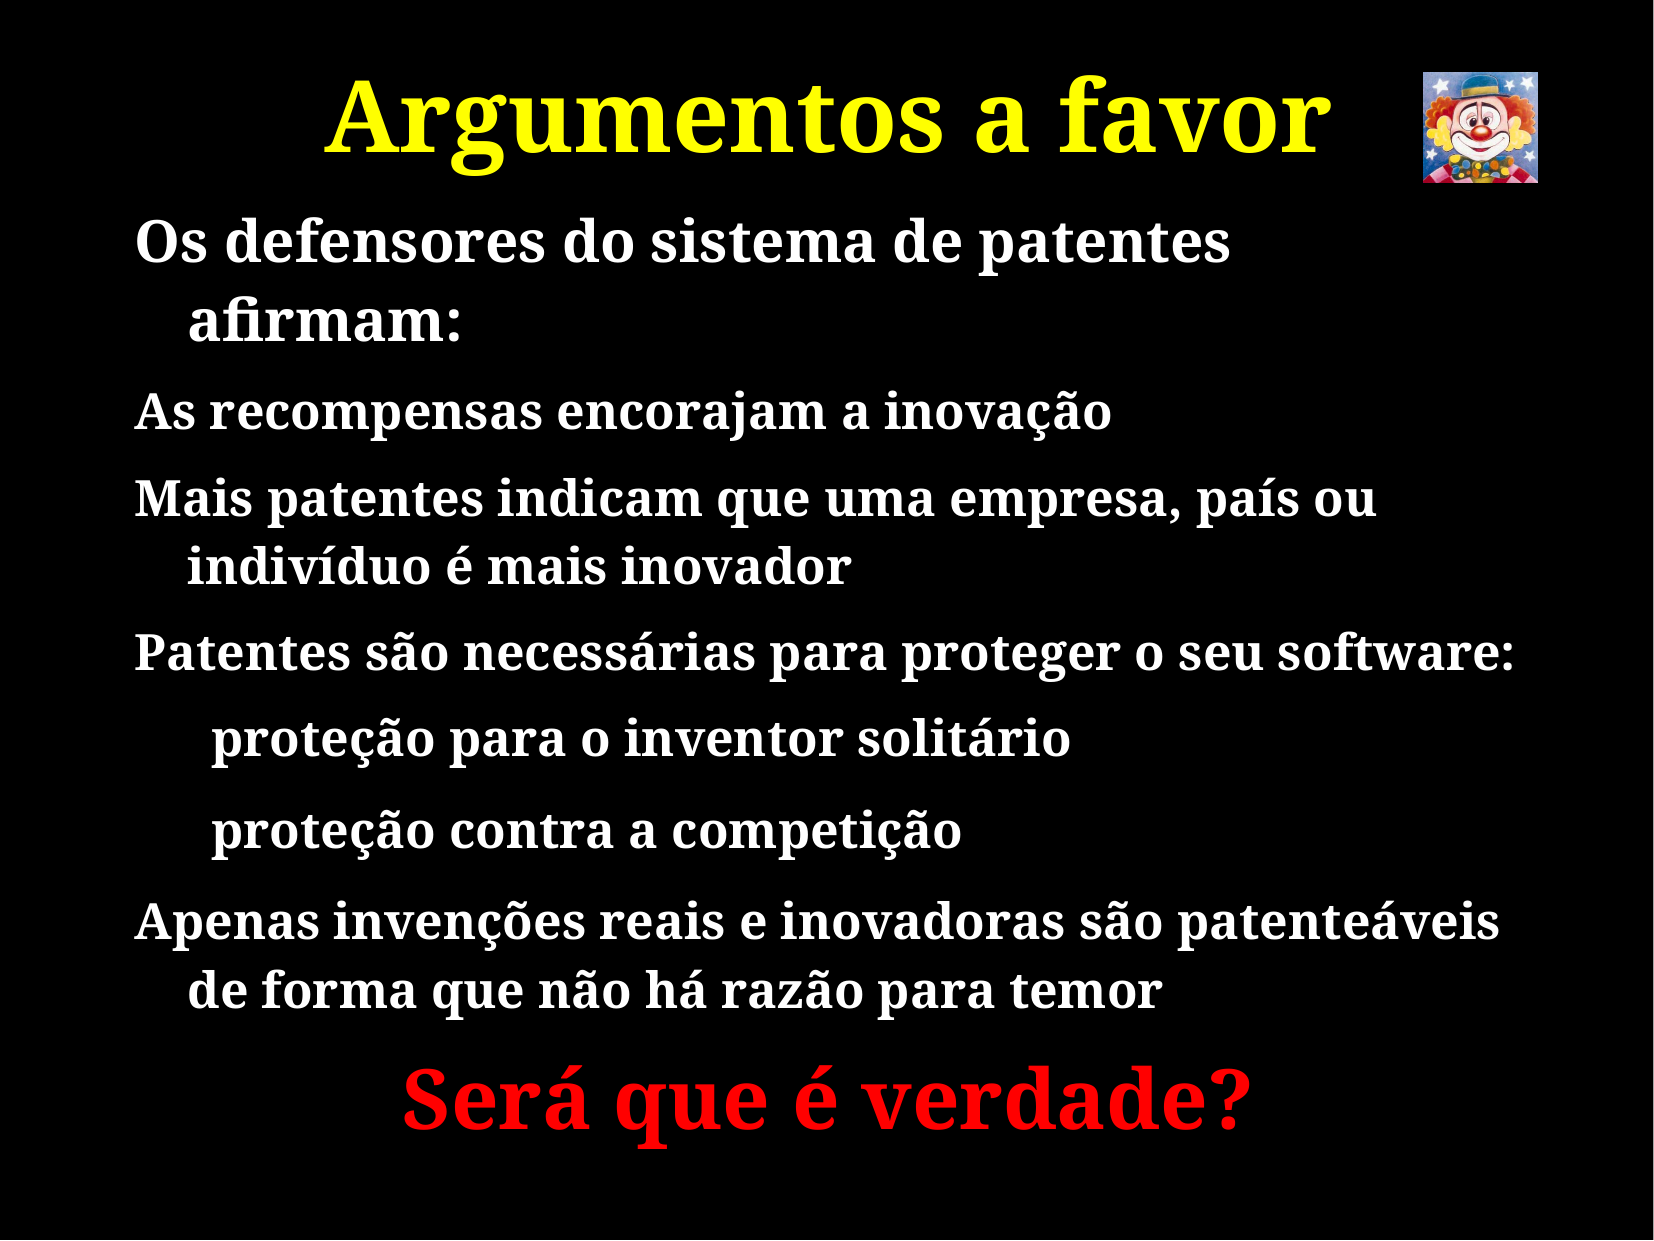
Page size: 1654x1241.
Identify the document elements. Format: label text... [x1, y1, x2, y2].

list Os defensores do sistema de patentes afirmam: As recompensas encorajam a inovação Mais patentes indicam que uma empresa, país ou indivíduo é mais inovador Patentes são necessárias para proteger o seu software: proteção para o inventor solitário proteção contra a competição Apenas invenções reais e inovadoras são patenteáveis de forma que não há razão para temor Será que é verdade? [117, 200, 1522, 1177]
picture [1423, 72, 1538, 183]
title Argumentos a favor [193, 20, 1465, 200]
